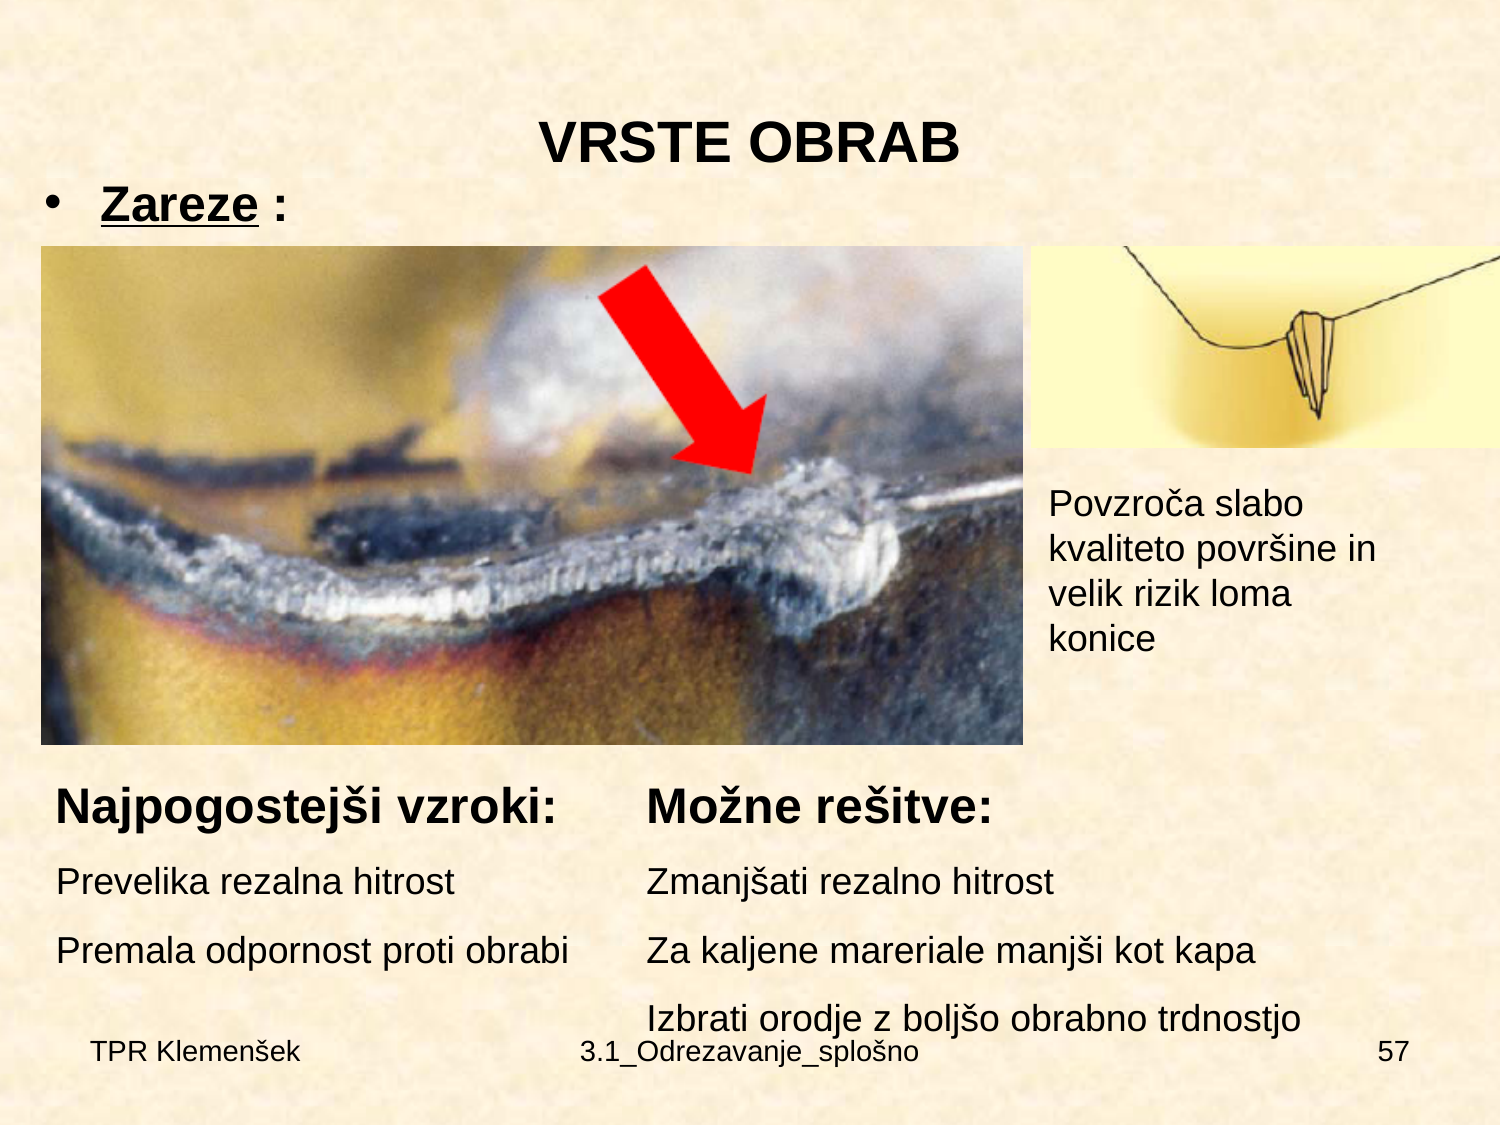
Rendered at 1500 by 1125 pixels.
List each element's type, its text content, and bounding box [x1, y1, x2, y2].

text_box 3.1_Odrezavanje_splošno [512, 1024, 988, 1103]
text_box Najpogostejši vzroki: Prevelika rezalna hitrost Premala odpornost proti obrabi [41, 766, 621, 979]
title VRSTE OBRAB [75, 45, 1426, 233]
text_box Povzroča slabo kvaliteto površine in velik rizik loma konice [1033, 471, 1412, 667]
list Zareze : [29, 164, 1022, 311]
text_box <number> [1074, 1024, 1426, 1103]
text_box TPR Klemenšek [74, 1024, 426, 1103]
text_box Možne rešitve: Zmanjšati rezalno hitrost Za kaljene mareriale manjši kot kapa Izbrati orodje z boljšo obrabno trdnostjo [631, 766, 1388, 1047]
picture [0, 0, 1500, 1125]
